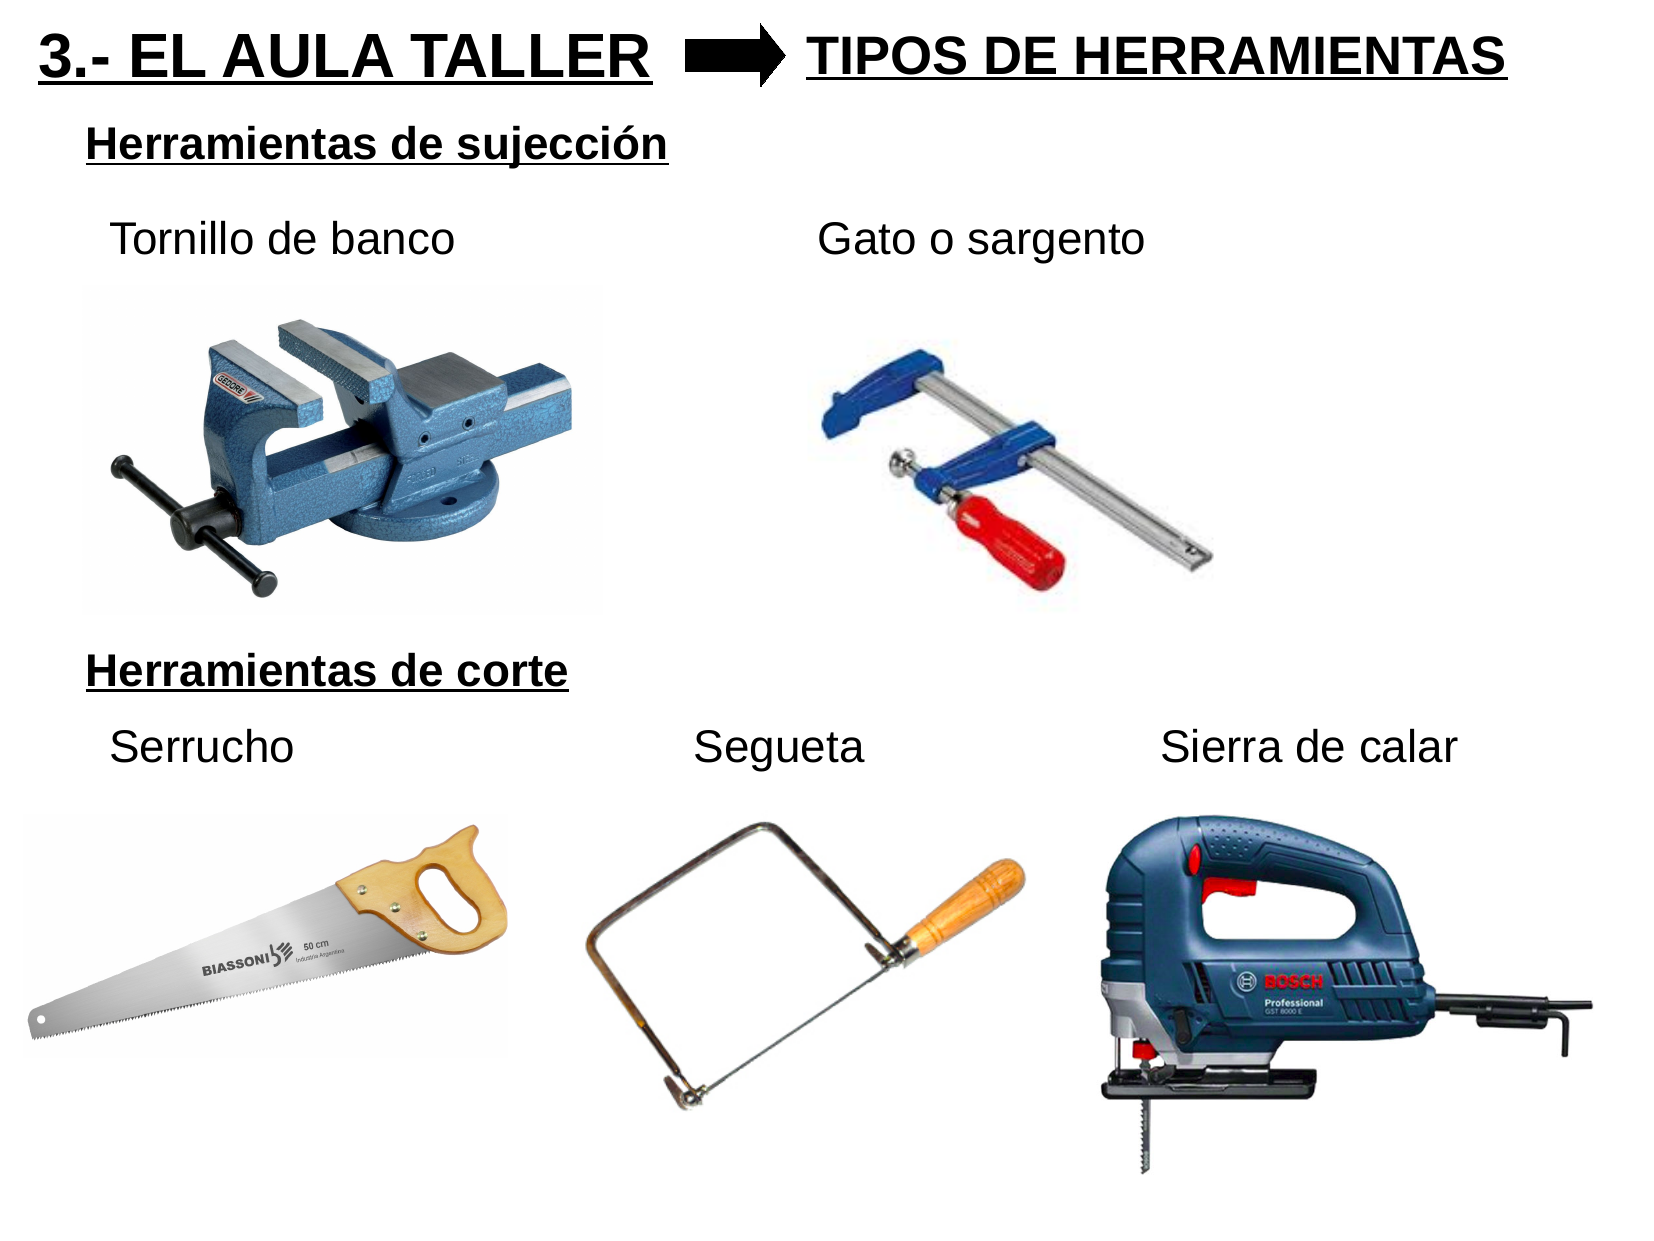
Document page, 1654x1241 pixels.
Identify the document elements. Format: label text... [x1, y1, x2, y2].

text_box Gato o sargento [803, 205, 1252, 272]
text_box Herramientas de sujección [70, 111, 792, 189]
text_box TIPOS DE HERRAMIENTAS [791, 17, 1536, 103]
picture [1092, 803, 1595, 1182]
text_box [685, 23, 786, 87]
text_box Sierra de calar [1145, 713, 1595, 780]
picture [23, 814, 508, 1058]
text_box Tornillo de banco [94, 205, 556, 284]
text_box Herramientas de corte [70, 637, 792, 716]
picture [566, 803, 1040, 1119]
text_box 3.- EL AULA TALLER [23, 14, 1619, 99]
picture [82, 285, 603, 615]
picture [807, 307, 1229, 634]
text_box Serrucho [94, 713, 532, 780]
text_box Segueta [679, 713, 1046, 780]
